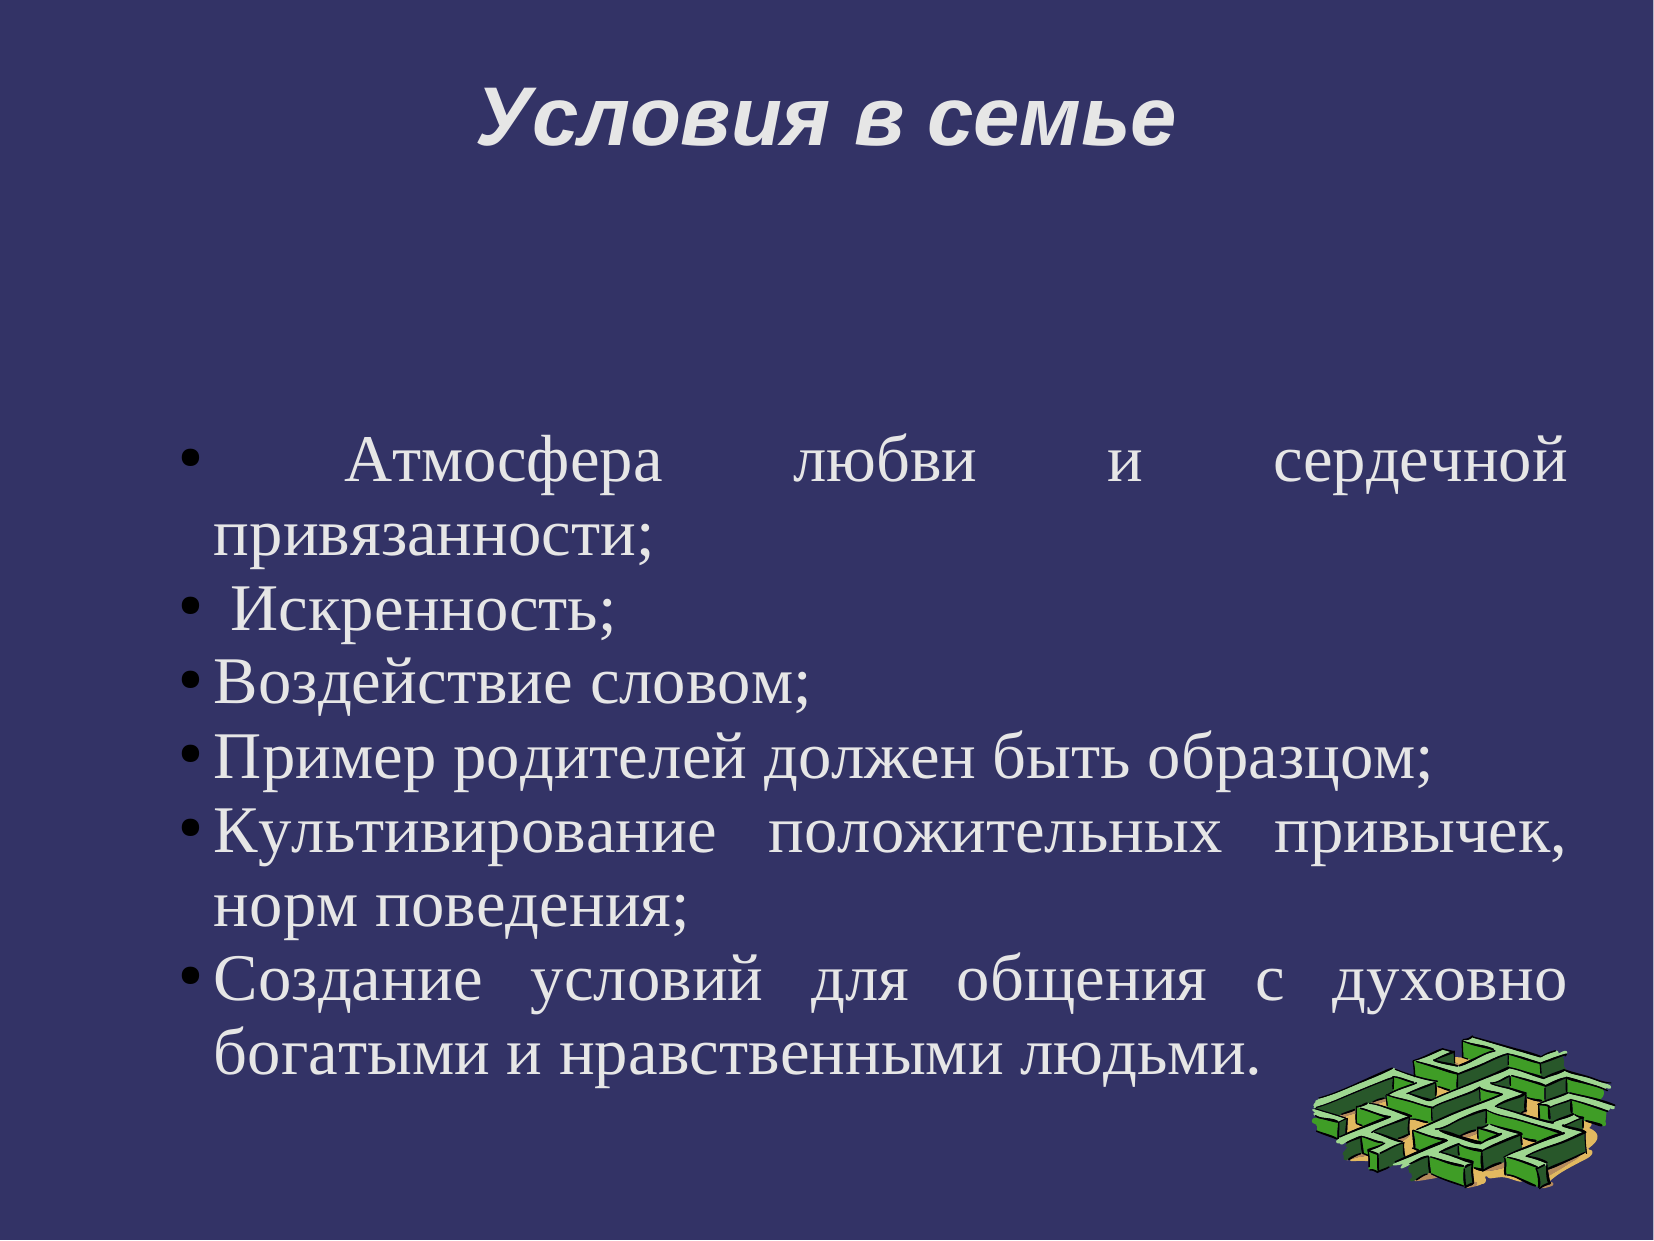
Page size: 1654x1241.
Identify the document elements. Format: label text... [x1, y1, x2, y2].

title Условия в семье [82, 56, 1571, 178]
subtitle Атмосфера любви и сердечной привязанности; Искренность; Воздействие словом; Пример родителей должен быть образцом; Культивирование положительных привычек, норм поведения; Создание условий для общения с духовно богатыми и нравственными людьми. [178, 364, 1570, 1147]
